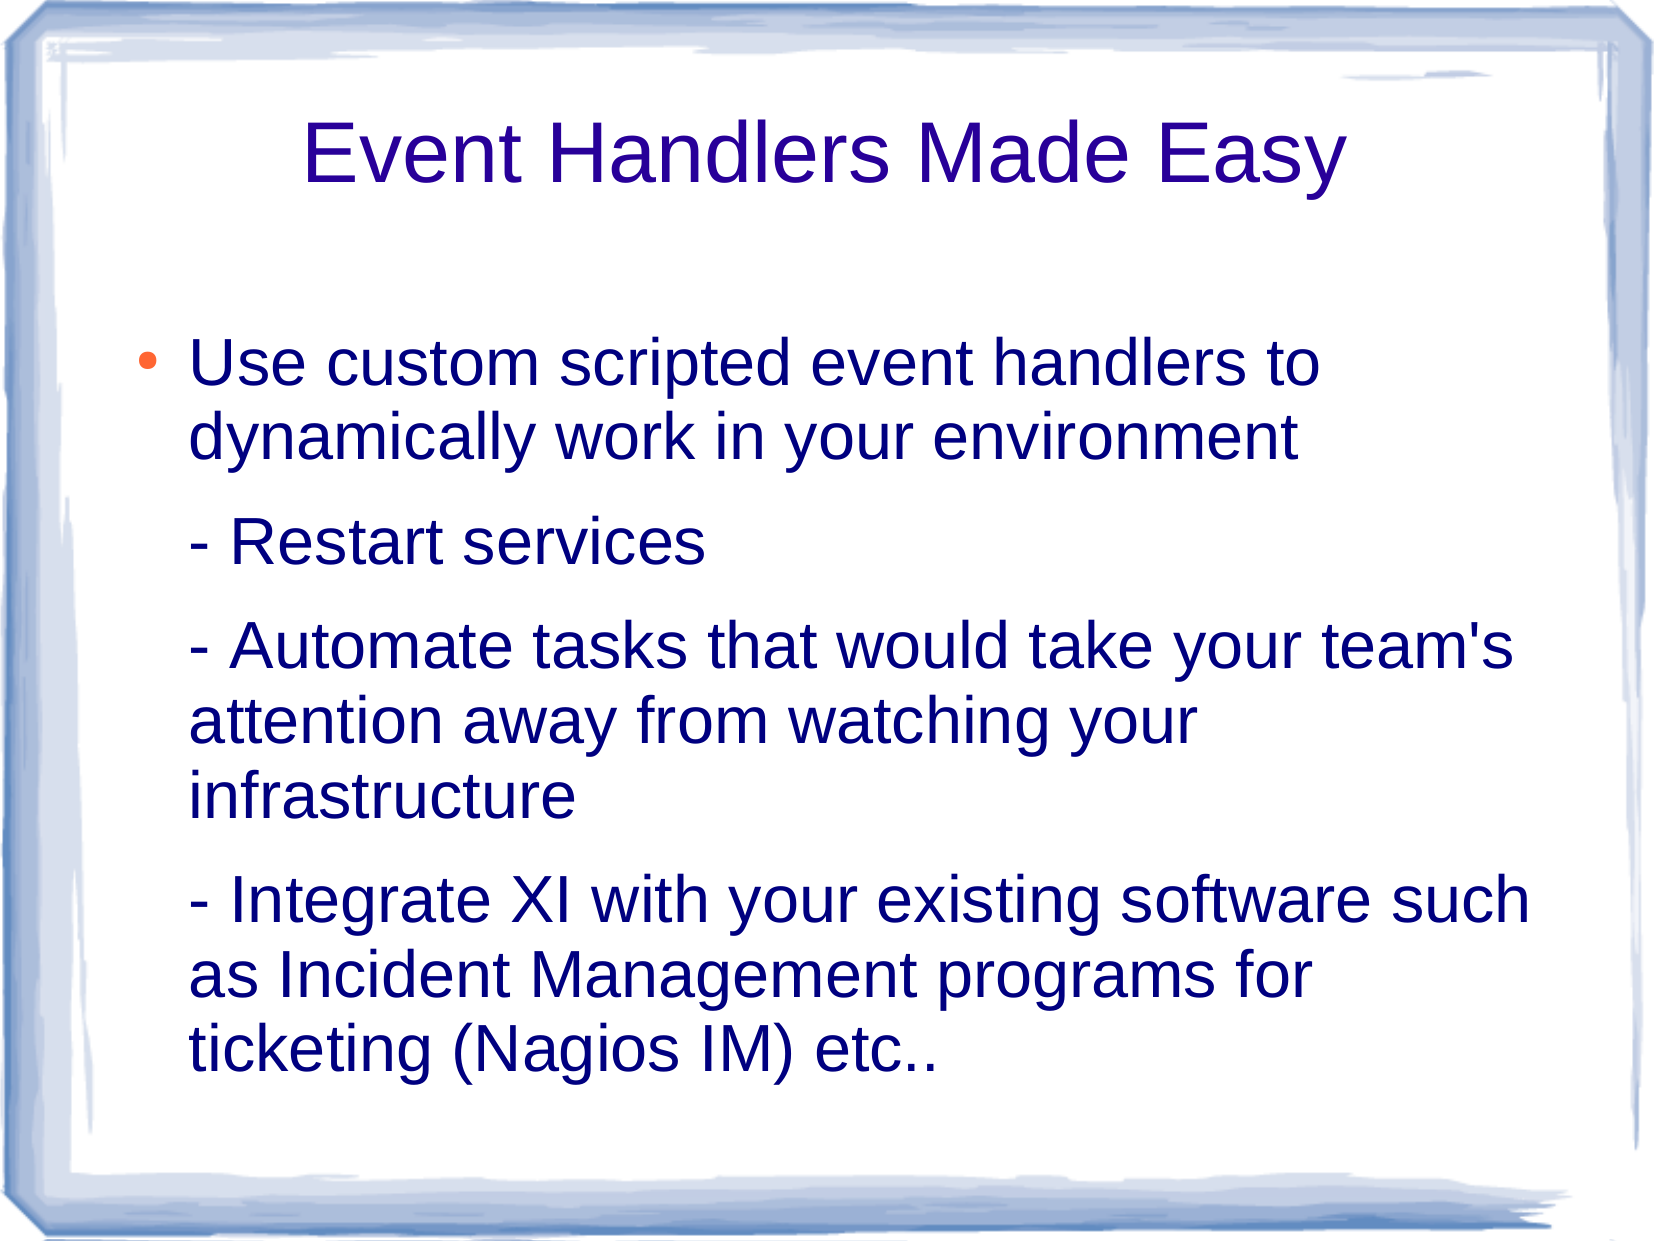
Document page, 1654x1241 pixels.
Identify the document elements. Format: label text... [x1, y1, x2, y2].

list Use custom scripted event handlers to dynamically work in your environment - Restart services - Automate tasks that would take your team's attention away from watching your infrastructure - Integrate XI with your existing software such as Incident Management programs for ticketing (Nagios IM) etc.. [118, 324, 1571, 1087]
picture [0, 0, 1654, 1241]
title Event Handlers Made Easy [82, 49, 1571, 257]
